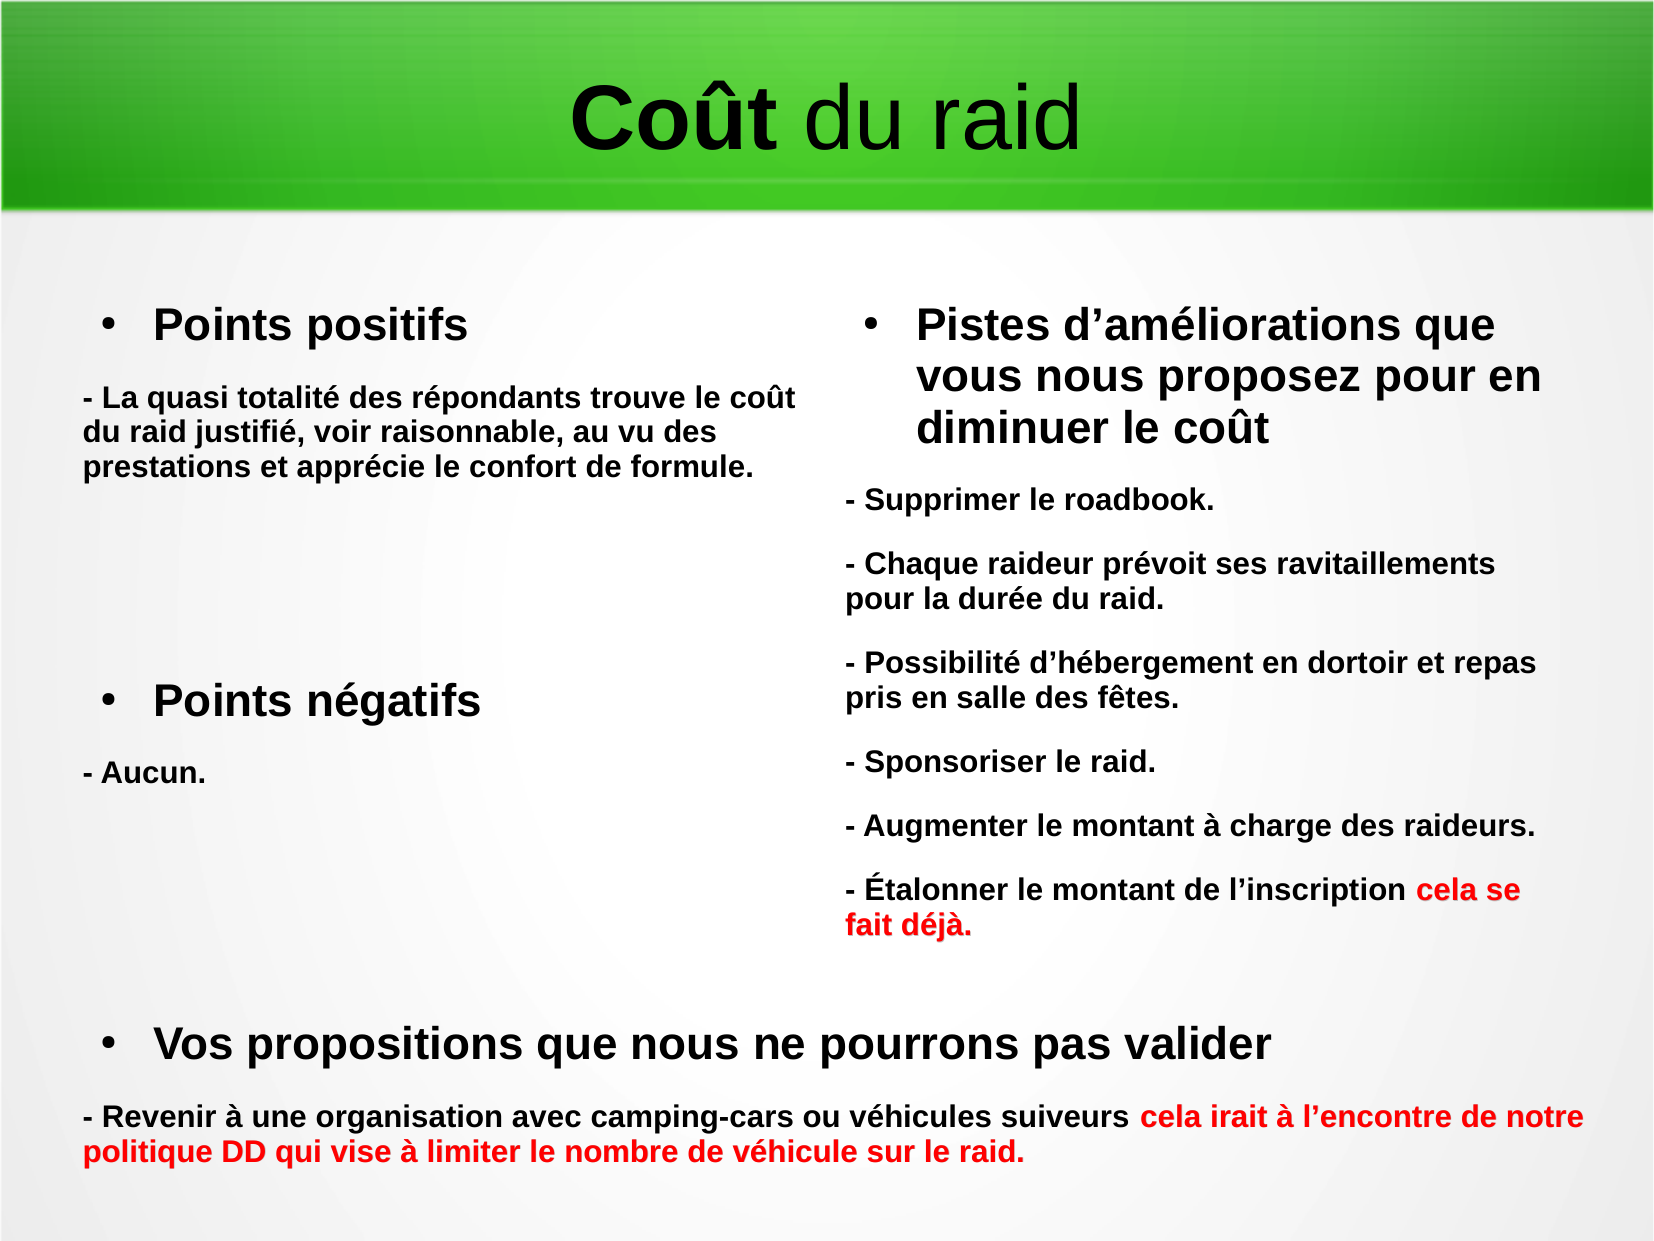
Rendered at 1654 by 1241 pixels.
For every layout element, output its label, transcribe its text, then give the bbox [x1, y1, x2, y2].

title Coût du raid [82, 47, 1571, 189]
list Pistes d’améliorations que vous nous proposez pour en diminuer le coût - Supprimer le roadbook. - Chaque raideur prévoit ses ravitaillements pour la durée du raid. - Possibilité d’hébergement en dortoir et repas pris en salle des fêtes. - Sponsoriser le raid. - Augmenter le montant à charge des raideurs. - Étalonner le montant de l’inscription cela se fait déjà. [845, 299, 1572, 1018]
picture [0, 0, 1654, 1241]
list Points négatifs - Aucun. [82, 674, 809, 827]
list Vos propositions que nous ne pourrons pas valider - Revenir à une organisation avec camping-cars ou véhicules suiveurs cela irait à l’encontre de notre politique DD qui vise à limiter le nombre de véhicule sur le raid. [82, 1018, 1630, 1182]
list Points positifs - La quasi totalité des répondants trouve le coût du raid justifié, voir raisonnable, au vu des prestations et apprécie le confort de formule. [82, 299, 809, 643]
